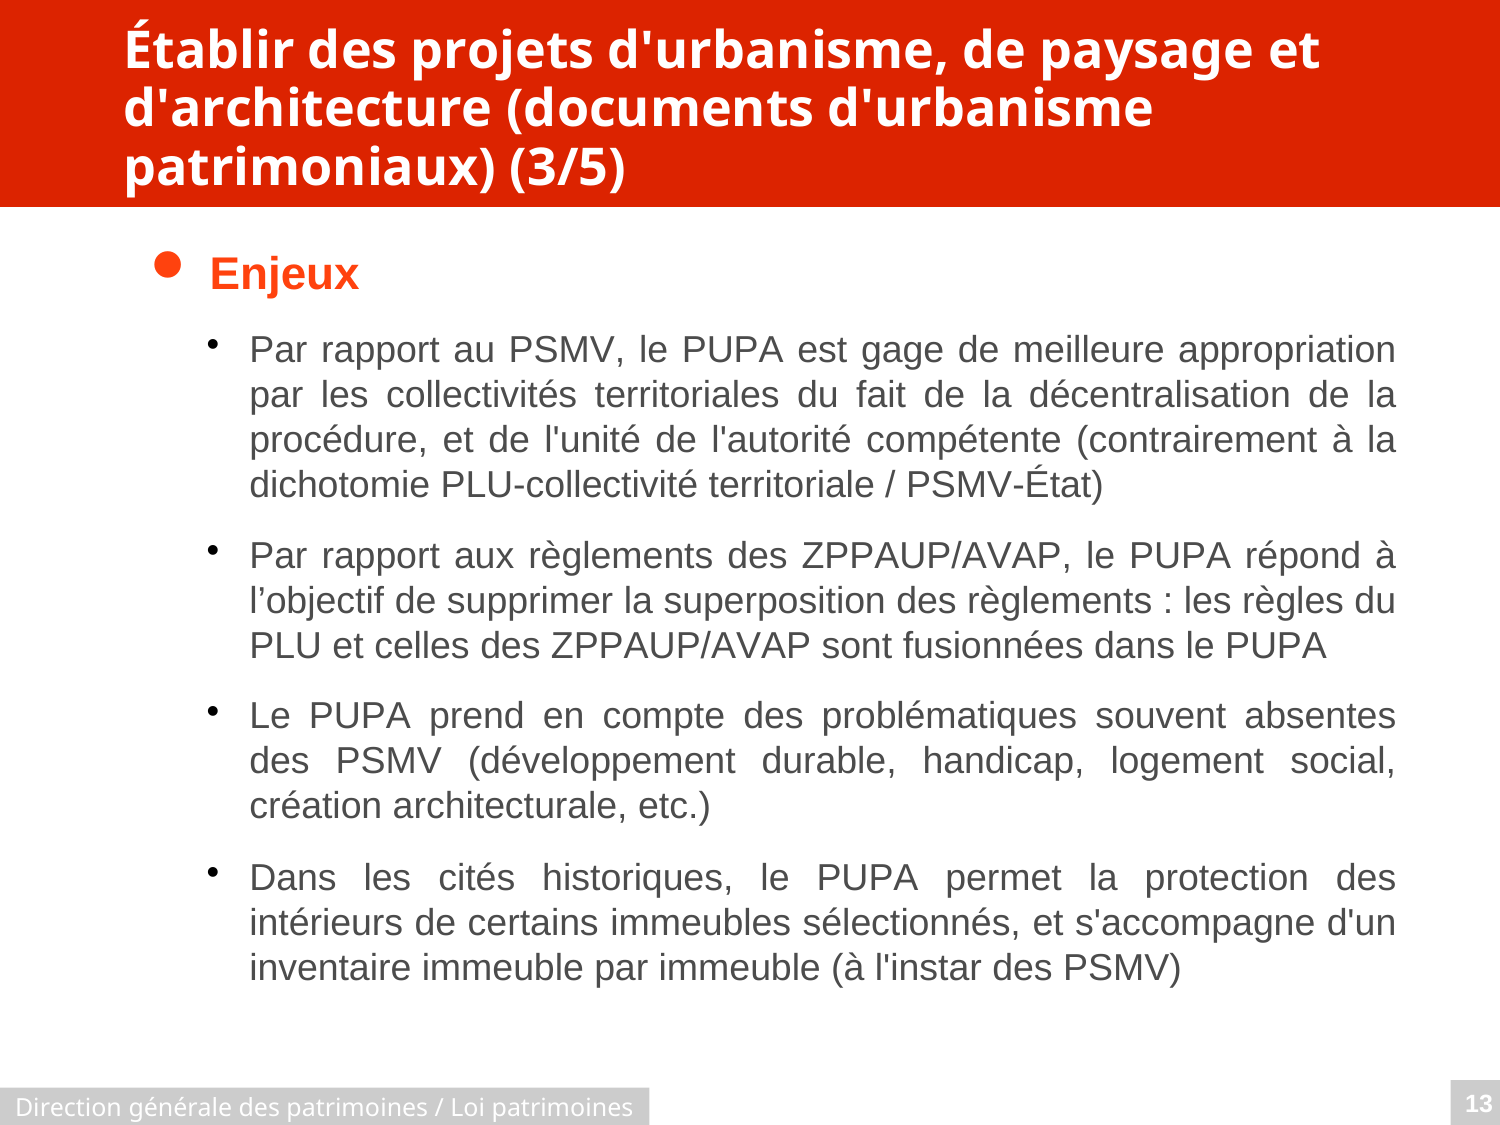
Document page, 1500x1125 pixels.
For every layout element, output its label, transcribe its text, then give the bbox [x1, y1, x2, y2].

text_box Enjeux Par rapport au PSMV, le PUPA est gage de meilleure appropriation par les collectivités territoriales du fait de la décentralisation de la procédure, et de l'unité de l'autorité compétente (contrairement à la dichotomie PLU-collectivité territoriale / PSMV-État) Par rapport aux règlements des ZPPAUP/AVAP, le PUPA répond à l’objectif de supprimer la superposition des règlements : les règles du PLU et celles des ZPPAUP/AVAP sont fusionnées dans le PUPA Le PUPA prend en compte des problématiques souvent absentes des PSMV (développement durable, handicap, logement social, création architecturale, etc.) Dans les cités historiques, le PUPA permet la protection des intérieurs de certains immeubles sélectionnés, et s'accompagne d'un inventaire immeuble par immeuble (à l'instar des PSMV) [29, 236, 1412, 1123]
text_box [0, 0, 1500, 207]
title Établir des projets d'urbanisme, de paysage et d'architecture (documents d'urbanisme patrimoniaux) (3/5) [108, 10, 1388, 205]
